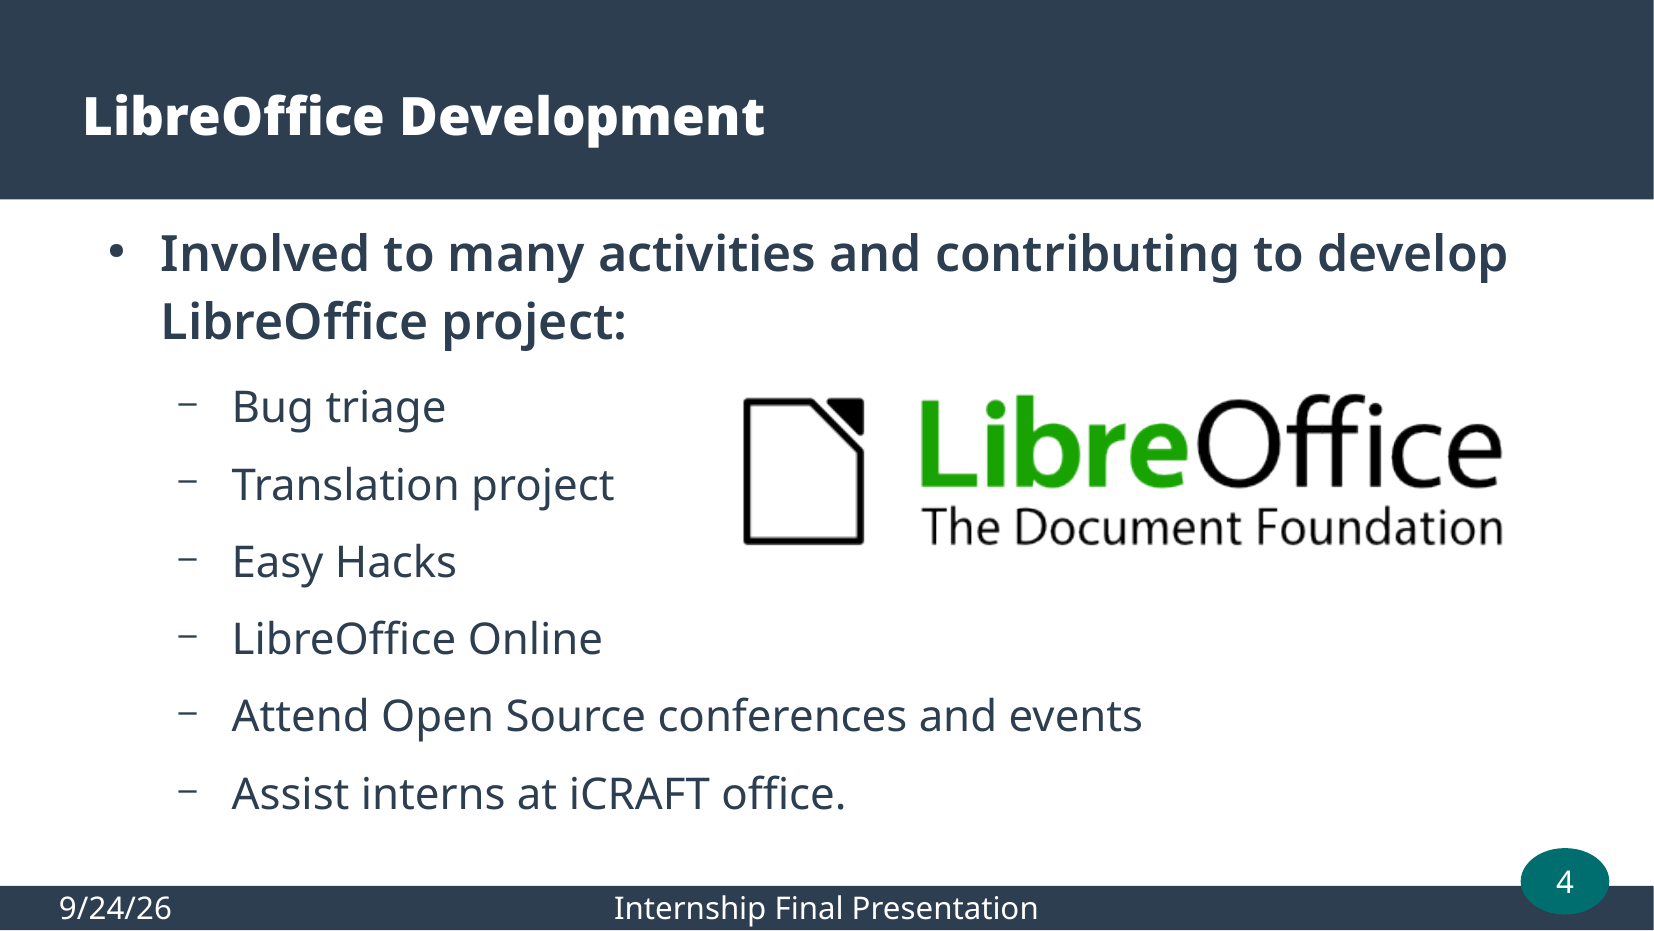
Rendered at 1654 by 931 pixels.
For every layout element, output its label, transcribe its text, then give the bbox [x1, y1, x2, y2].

list Involved to many activities and contributing to develop LibreOffice project: Bug triage Translation project Easy Hacks LibreOffice Online Attend Open Source conferences and events Assist interns at iCRAFT office. [90, 217, 1571, 856]
picture [682, 329, 1561, 611]
title LibreOffice Development [82, 37, 1571, 193]
